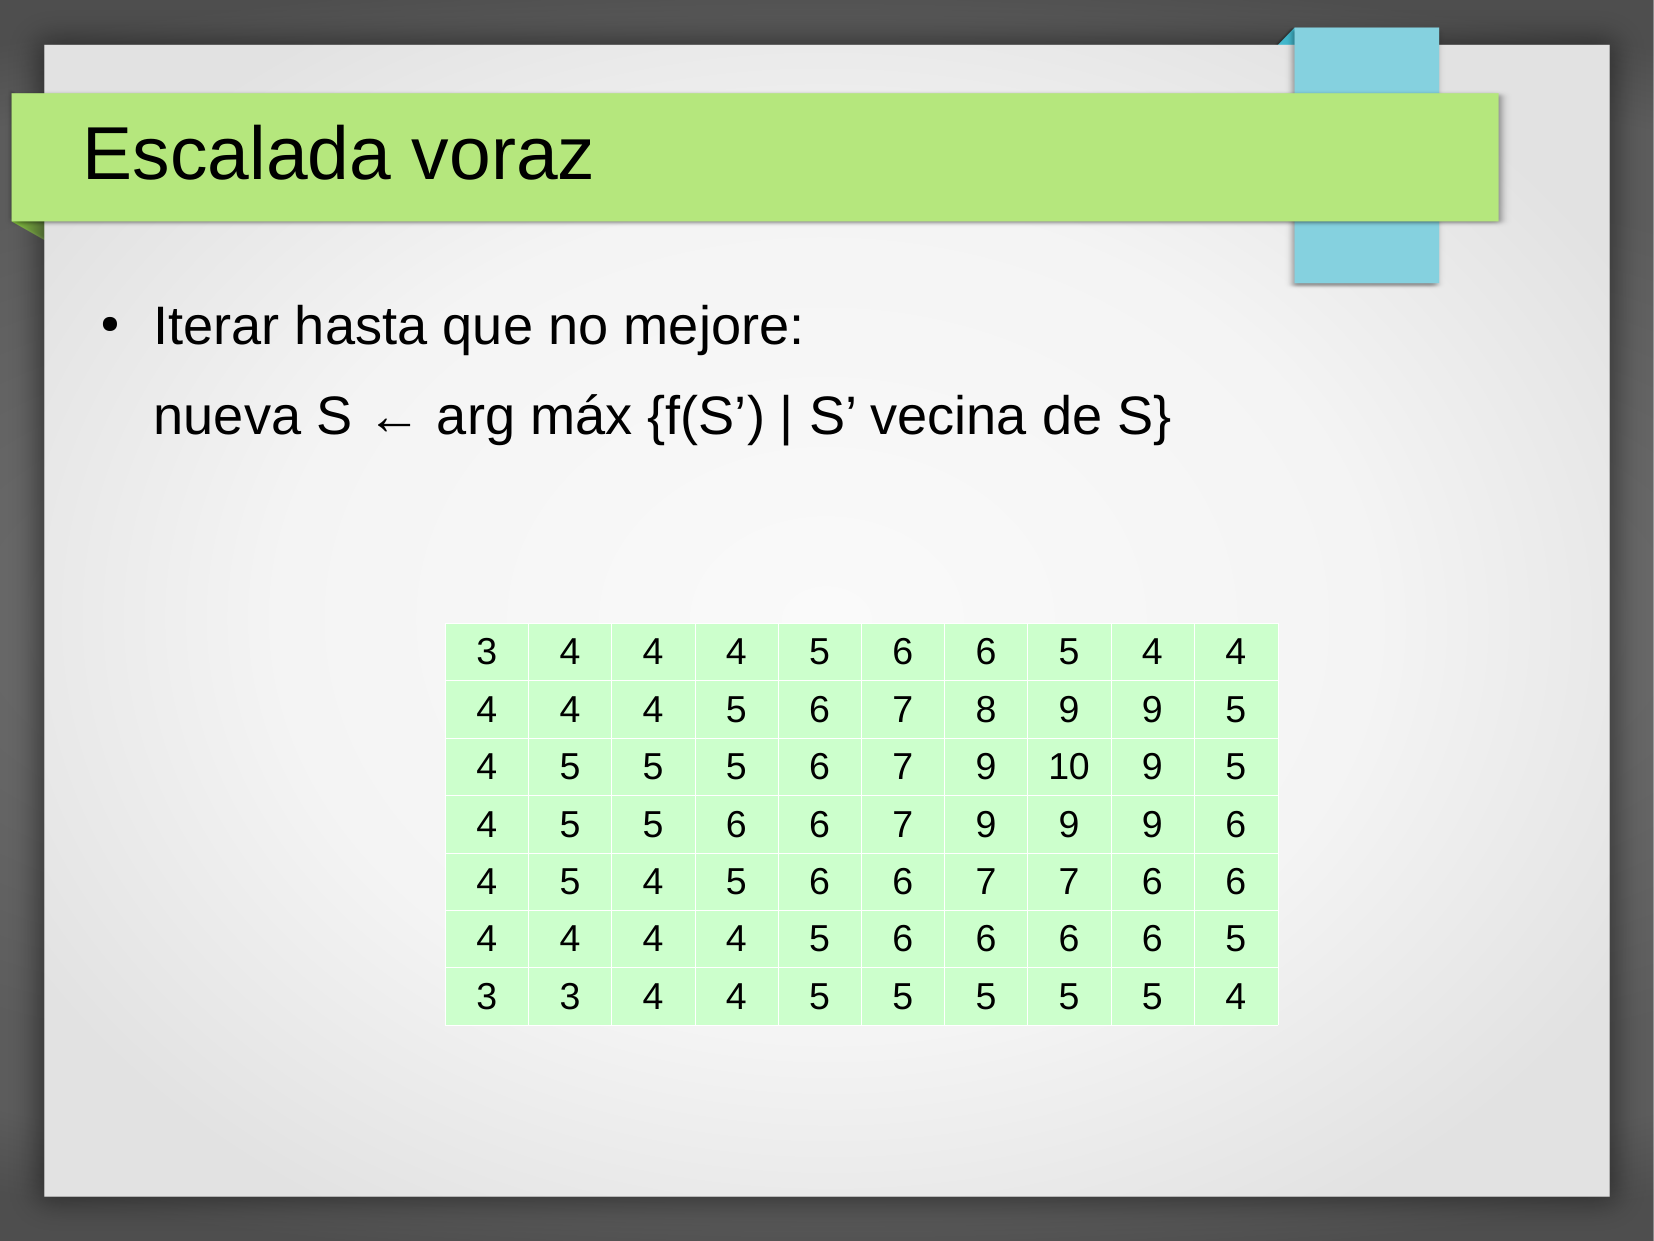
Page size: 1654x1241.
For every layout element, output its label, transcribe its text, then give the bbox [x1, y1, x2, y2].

table_cell 4 [446, 911, 528, 967]
table_cell 5 [779, 968, 861, 1025]
table_cell 8 [945, 681, 1027, 738]
table_cell 5 [529, 854, 611, 910]
table_header 5 [779, 624, 861, 680]
table_cell 4 [612, 911, 695, 967]
table_cell 5 [945, 968, 1027, 1025]
table_cell 6 [1195, 796, 1278, 853]
table_cell 7 [862, 796, 944, 853]
picture [0, 0, 1654, 1241]
table_cell 4 [529, 681, 611, 738]
table_cell 9 [945, 739, 1027, 795]
table_cell 6 [862, 854, 944, 910]
table_cell 9 [1028, 681, 1111, 738]
table_header 3 [446, 624, 528, 680]
table_cell 9 [1112, 681, 1194, 738]
table_cell 4 [696, 968, 778, 1025]
table_cell 4 [446, 796, 528, 853]
table_cell 4 [612, 854, 695, 910]
table_cell 6 [779, 681, 861, 738]
table_header 5 [1028, 624, 1111, 680]
table_cell 4 [612, 968, 695, 1025]
table_cell 6 [1112, 911, 1194, 967]
table_cell 3 [446, 968, 528, 1025]
table_cell 6 [862, 911, 944, 967]
table_cell 4 [612, 681, 695, 738]
table_header 4 [612, 624, 695, 680]
table_cell 7 [862, 739, 944, 795]
table_cell 5 [696, 739, 778, 795]
table_cell 5 [529, 796, 611, 853]
table_cell 3 [529, 968, 611, 1025]
table_cell 6 [779, 854, 861, 910]
table_cell 9 [1112, 796, 1194, 853]
table_cell 9 [1112, 739, 1194, 795]
table_cell 9 [945, 796, 1027, 853]
table_cell 5 [1195, 911, 1278, 967]
table_cell 5 [862, 968, 944, 1025]
table_cell 10 [1028, 739, 1111, 795]
table_cell 5 [612, 739, 695, 795]
table_header 4 [1112, 624, 1194, 680]
table_header 4 [1195, 624, 1278, 680]
table_header 4 [529, 624, 611, 680]
table_cell 4 [1195, 968, 1278, 1025]
table_cell 6 [1028, 911, 1111, 967]
table_cell 6 [779, 796, 861, 853]
table_cell 5 [696, 854, 778, 910]
table_cell 9 [1028, 796, 1111, 853]
table_cell 7 [1028, 854, 1111, 910]
table_header 6 [945, 624, 1027, 680]
table_cell 5 [1112, 968, 1194, 1025]
table_cell 5 [696, 681, 778, 738]
table_cell 6 [696, 796, 778, 853]
table_cell 5 [1195, 681, 1278, 738]
table_cell 4 [446, 739, 528, 795]
table_cell 6 [1112, 854, 1194, 910]
title Escalada voraz [82, 94, 1264, 213]
table_header 4 [696, 624, 778, 680]
table_cell 4 [446, 681, 528, 738]
table_cell 5 [1195, 739, 1278, 795]
table_cell 7 [945, 854, 1027, 910]
table_cell 5 [612, 796, 695, 853]
table_cell 4 [696, 911, 778, 967]
table_cell 6 [1195, 854, 1278, 910]
table_cell 7 [862, 681, 944, 738]
table_cell 6 [945, 911, 1027, 967]
table_header 6 [862, 624, 944, 680]
table_cell 5 [779, 911, 861, 967]
table_cell 6 [779, 739, 861, 795]
list Iterar hasta que no mejore: nueva S ← arg máx {f(S’) | S’ vecina de S} [82, 295, 1571, 1015]
table_cell 4 [446, 854, 528, 910]
table_cell 5 [1028, 968, 1111, 1025]
table_cell 4 [529, 911, 611, 967]
table_cell 5 [529, 739, 611, 795]
